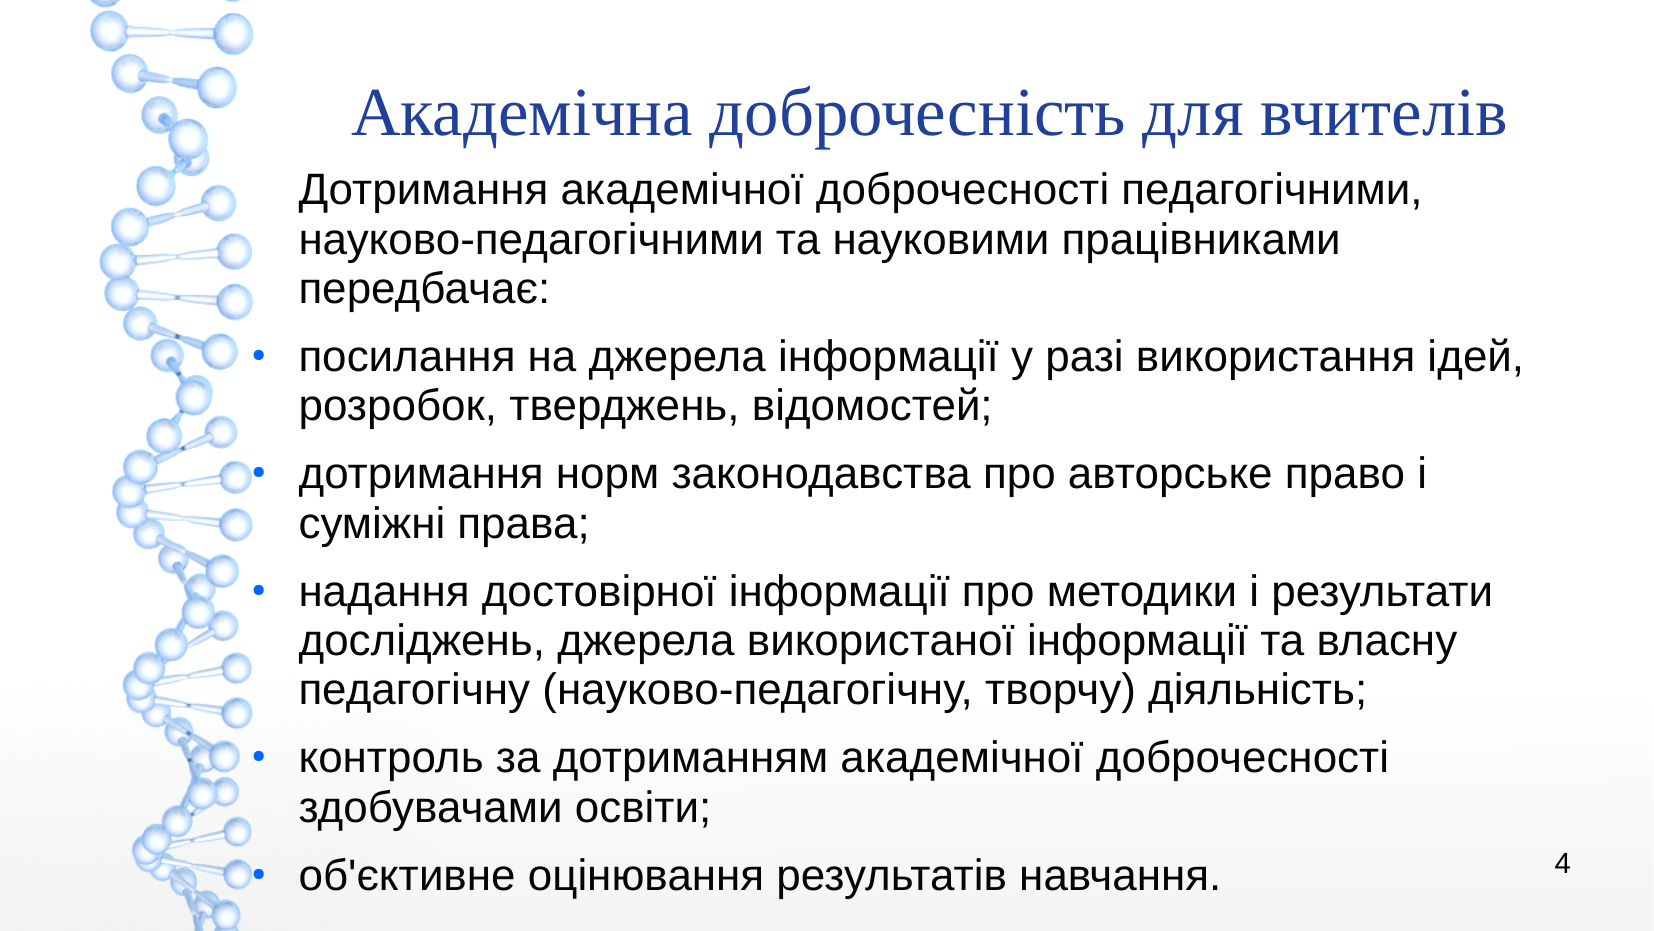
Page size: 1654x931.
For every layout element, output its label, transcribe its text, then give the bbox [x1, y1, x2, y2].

title Академічна доброчесність для вчителів [265, 35, 1595, 189]
picture [0, 0, 1654, 931]
list Дотримання академічної доброчесності педагогічними, науково-педагогічними та науковими працівниками передбачає: посилання на джерела інформації у разі використання ідей, розробок, тверджень, відомостей; дотримання норм законодавства про авторське право і суміжні права; надання достовірної інформації про методики і результати досліджень, джерела використаної інформації та власну педагогічну (науково-педагогічну, творчу) діяльність; контроль за дотриманням академічної доброчесності здобувачами освіти; об'єктивне оцінювання результатів навчання. [236, 165, 1554, 910]
